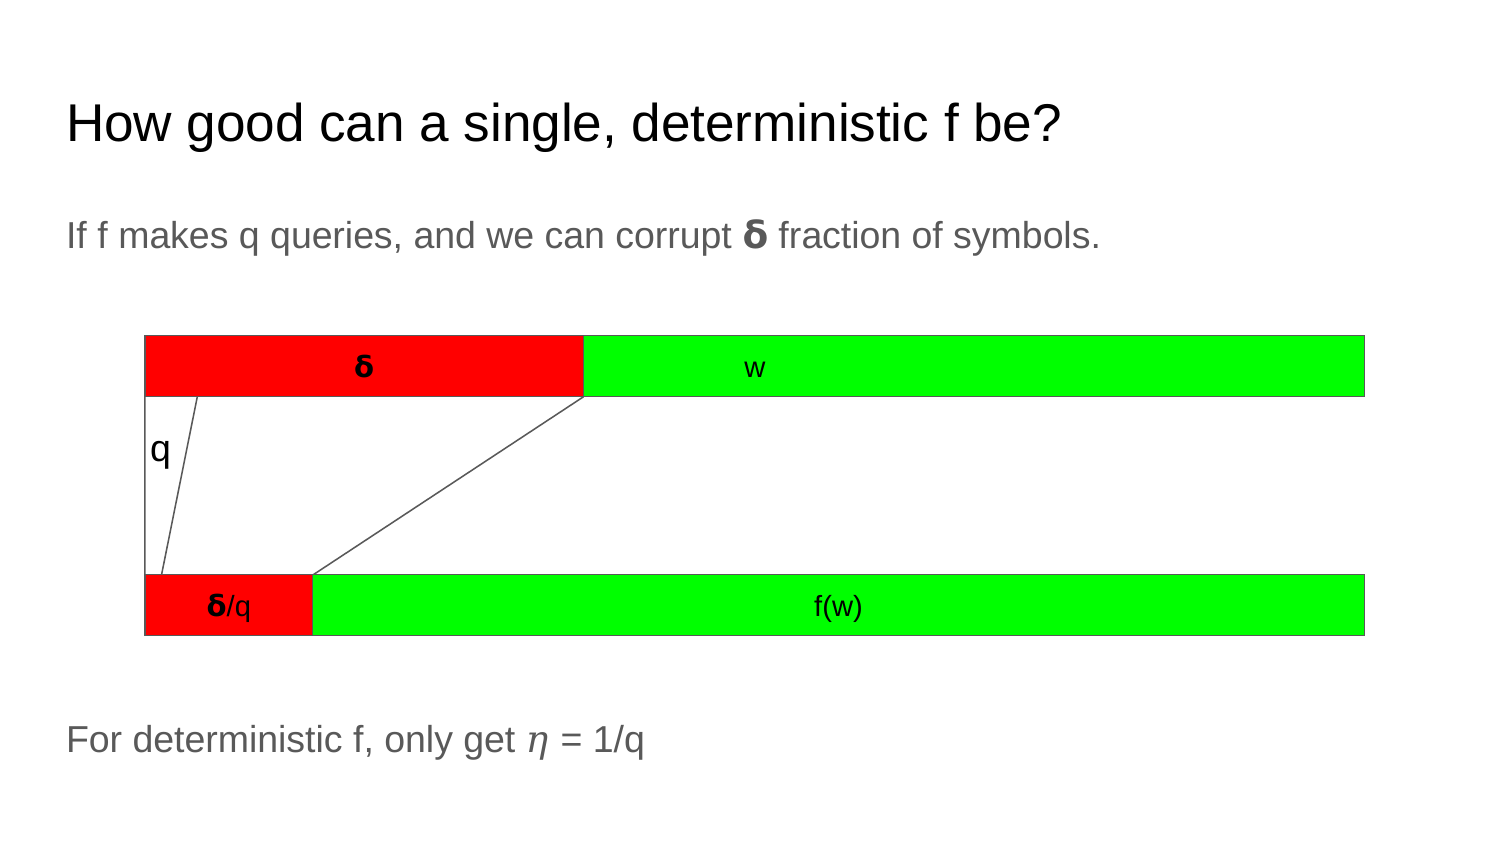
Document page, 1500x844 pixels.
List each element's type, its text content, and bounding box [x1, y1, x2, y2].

text_box w [584, 335, 1365, 397]
text_box 𝝳 [144, 335, 584, 397]
text_box f(w) [312, 574, 1365, 636]
text_box q [135, 409, 214, 485]
text_box For deterministic f, only get 𝜂 = 1/q [51, 699, 801, 775]
list If f makes q queries, and we can corrupt 𝝳 fraction of symbols. [51, 189, 1449, 291]
title How good can a single, deterministic f be? [51, 72, 1449, 167]
text_box 𝝳/q [144, 574, 312, 636]
